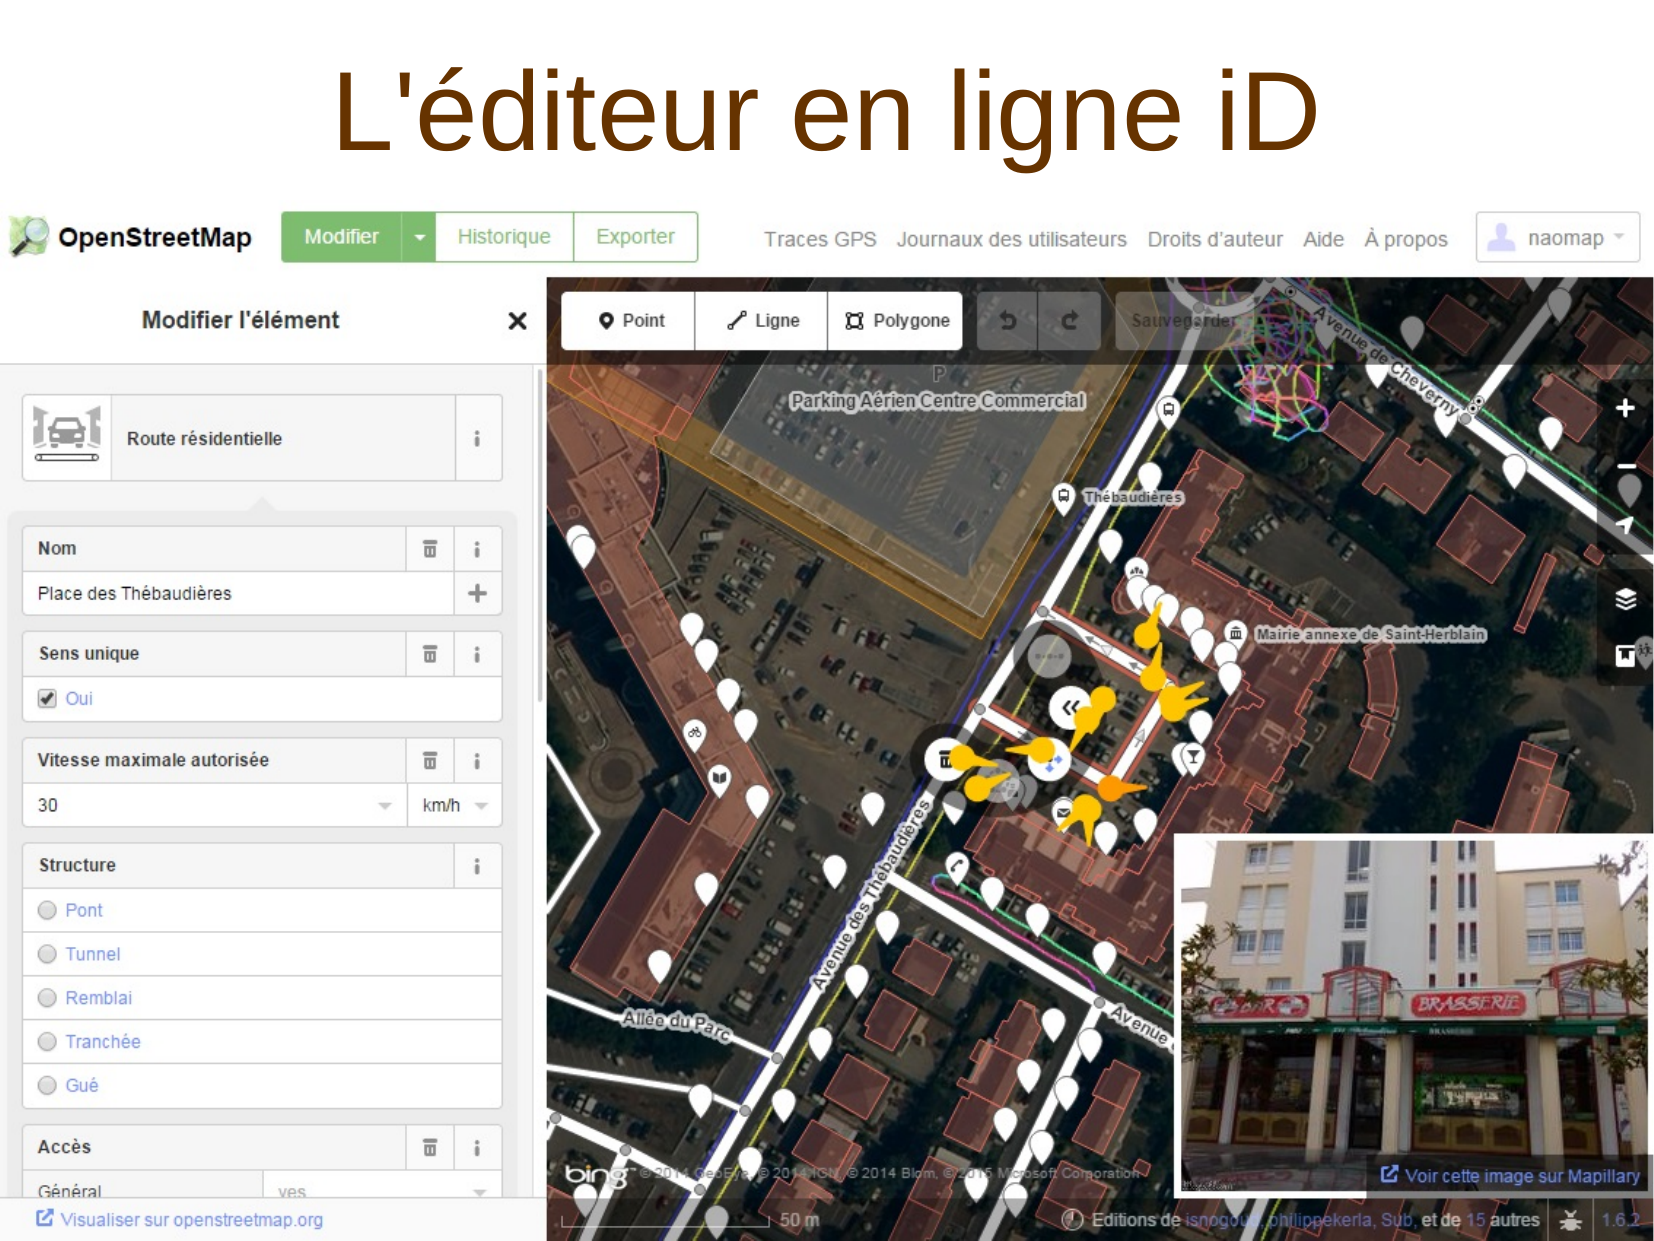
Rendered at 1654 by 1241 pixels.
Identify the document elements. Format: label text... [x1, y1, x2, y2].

picture [0, 200, 1654, 1241]
title L'éditeur en ligne iD [82, 40, 1572, 182]
